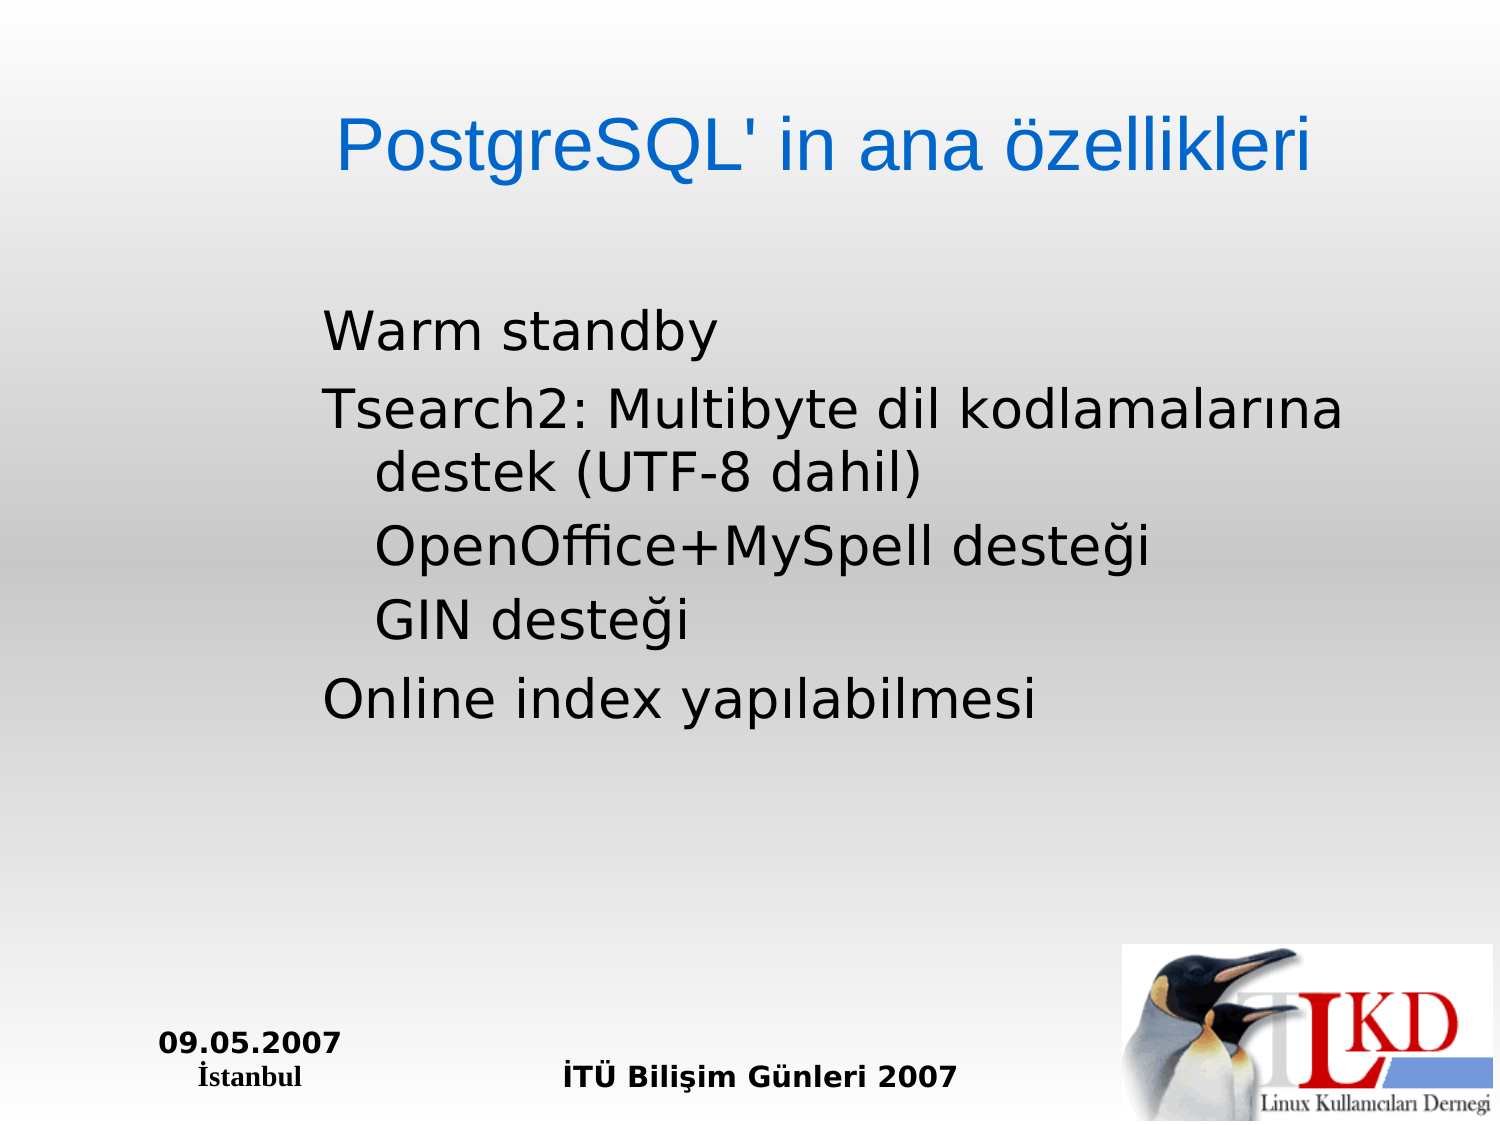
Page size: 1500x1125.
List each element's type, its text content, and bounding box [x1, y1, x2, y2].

title PostgreSQL' in ana özellikleri [224, 49, 1425, 238]
picture [1122, 944, 1493, 1121]
list Warm standby Tsearch2: Multibyte dil kodlamalarına destek (UTF-8 dahil) OpenOffice+MySpell desteği GIN desteği Online index yapılabilmesi [224, 299, 1425, 975]
